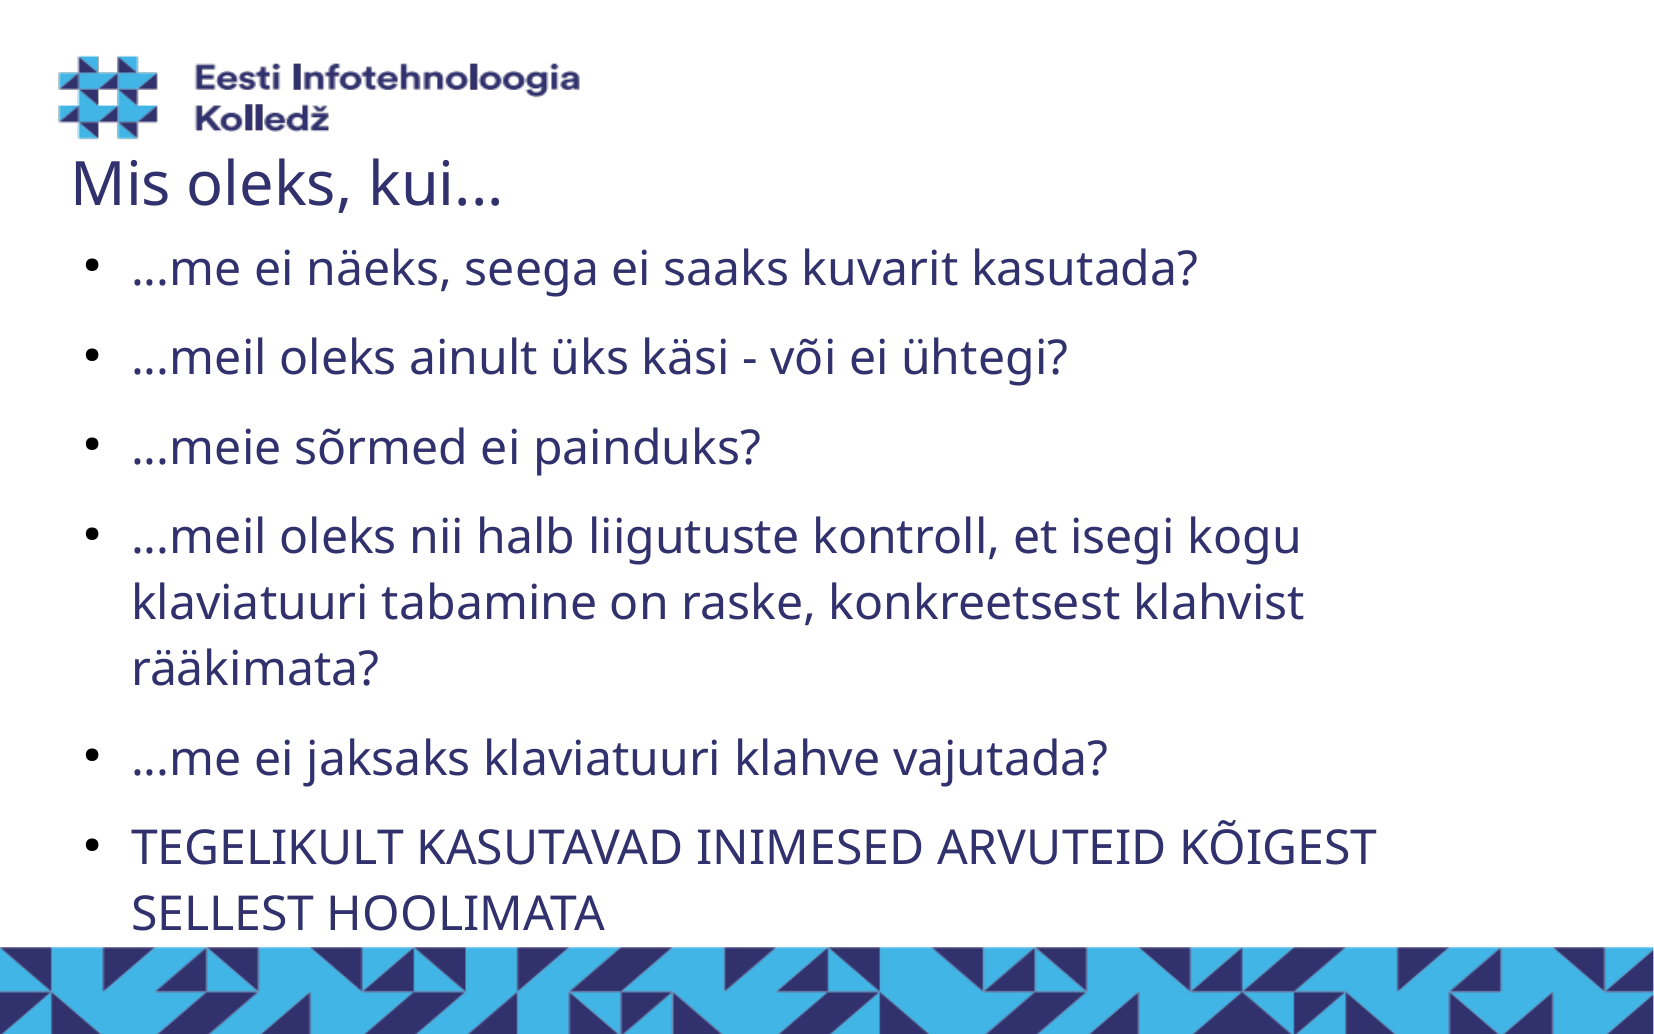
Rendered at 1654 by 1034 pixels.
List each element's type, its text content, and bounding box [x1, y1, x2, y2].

title Mis oleks, kui... [70, 95, 1207, 233]
list ...me ei näeks, seega ei saaks kuvarit kasutada? ...meil oleks ainult üks käsi - või ei ühtegi? ...meie sõrmed ei painduks? ...meil oleks nii halb liigutuste kontroll, et isegi kogu klaviatuuri tabamine on raske, konkreetsest klahvist rääkimata? ...me ei jaksaks klaviatuuri klahve vajutada? TEGELIKULT KASUTAVAD INIMESED ARVUTEID KÕIGEST SELLEST HOOLIMATA [68, 233, 1534, 950]
